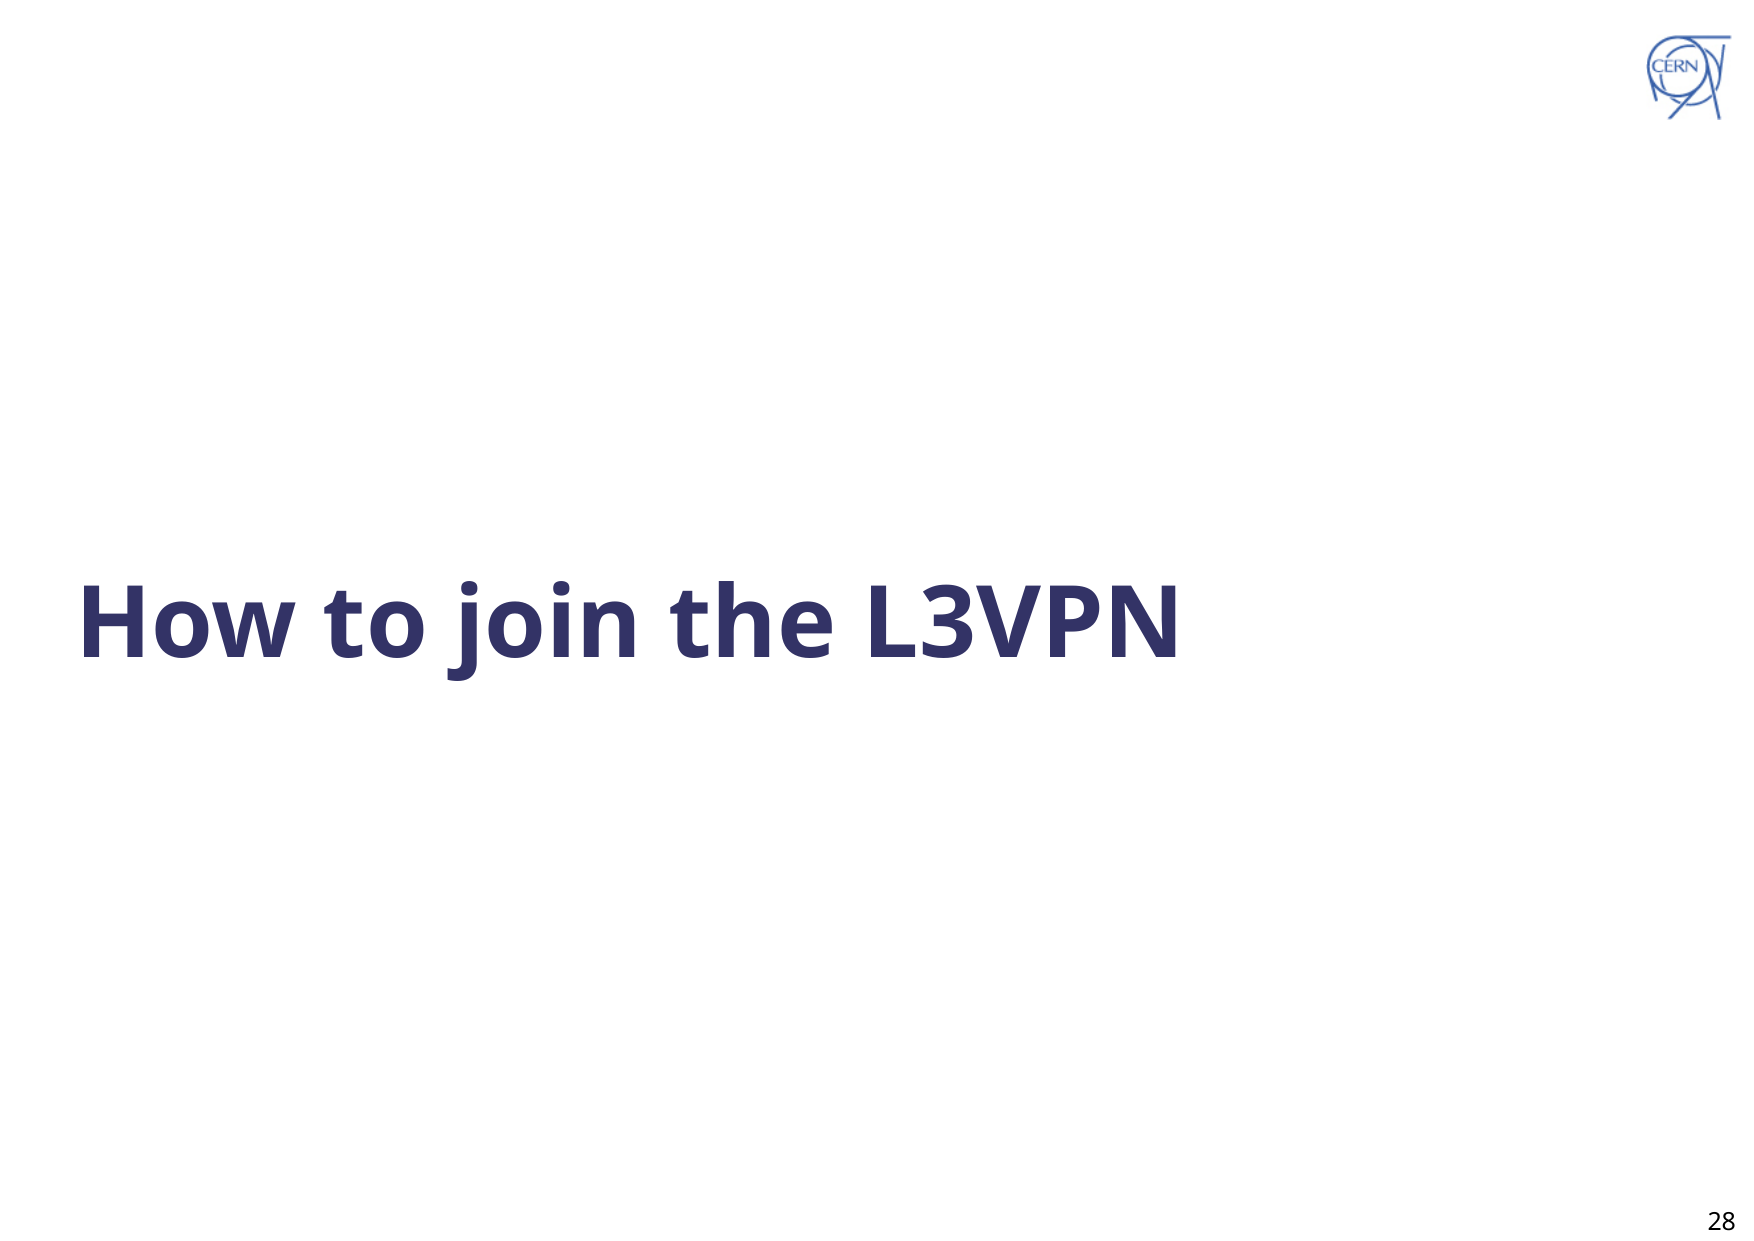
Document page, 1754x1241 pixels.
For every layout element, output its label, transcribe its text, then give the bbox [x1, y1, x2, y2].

title How to join the L3VPN [75, 528, 1666, 709]
picture [1646, 34, 1732, 120]
